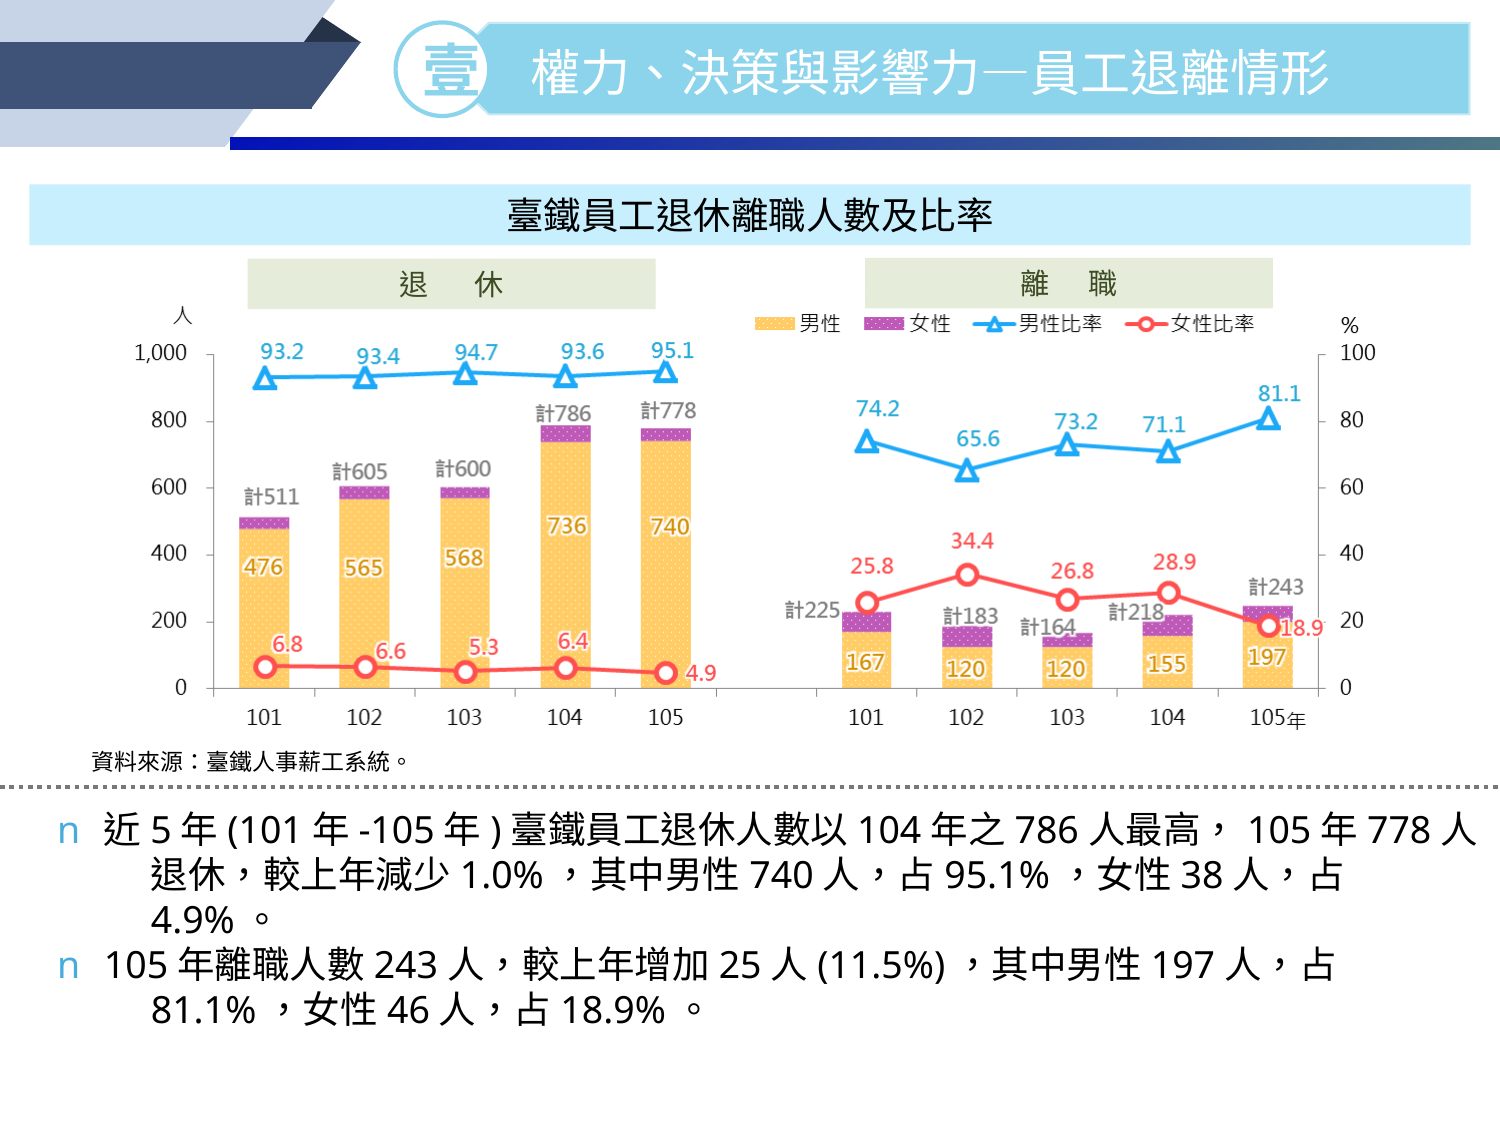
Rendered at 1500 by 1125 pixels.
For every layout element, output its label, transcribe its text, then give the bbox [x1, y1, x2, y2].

text_box [478, 21, 1471, 116]
text_box 近5年(101年-105年)臺鐵員工退休人數以104年之786人最高，105年778人退休，較上年減少1.0%，其中男性740人，占95.1%，女性38人，占4.9%。 105年離職人數243人，較上年增加25人(11.5%)，其中男性197人，占81.1%，女性46人，占18.9%。 [41, 798, 1495, 996]
text_box 壹 [407, 26, 478, 113]
text_box 退 休 [247, 258, 656, 310]
text_box 臺鐵員工退休離職人數及比率 [29, 184, 1471, 246]
text_box 資料來源：臺鐵人事薪工系統。 [76, 739, 597, 783]
picture [106, 292, 1394, 745]
text_box [395, 38, 407, 100]
text_box [230, 137, 1500, 149]
text_box [424, 22, 461, 26]
text_box 權力、決策與影響力—員工退離情形 [489, 25, 1384, 118]
text_box 離 職 [865, 257, 1273, 309]
